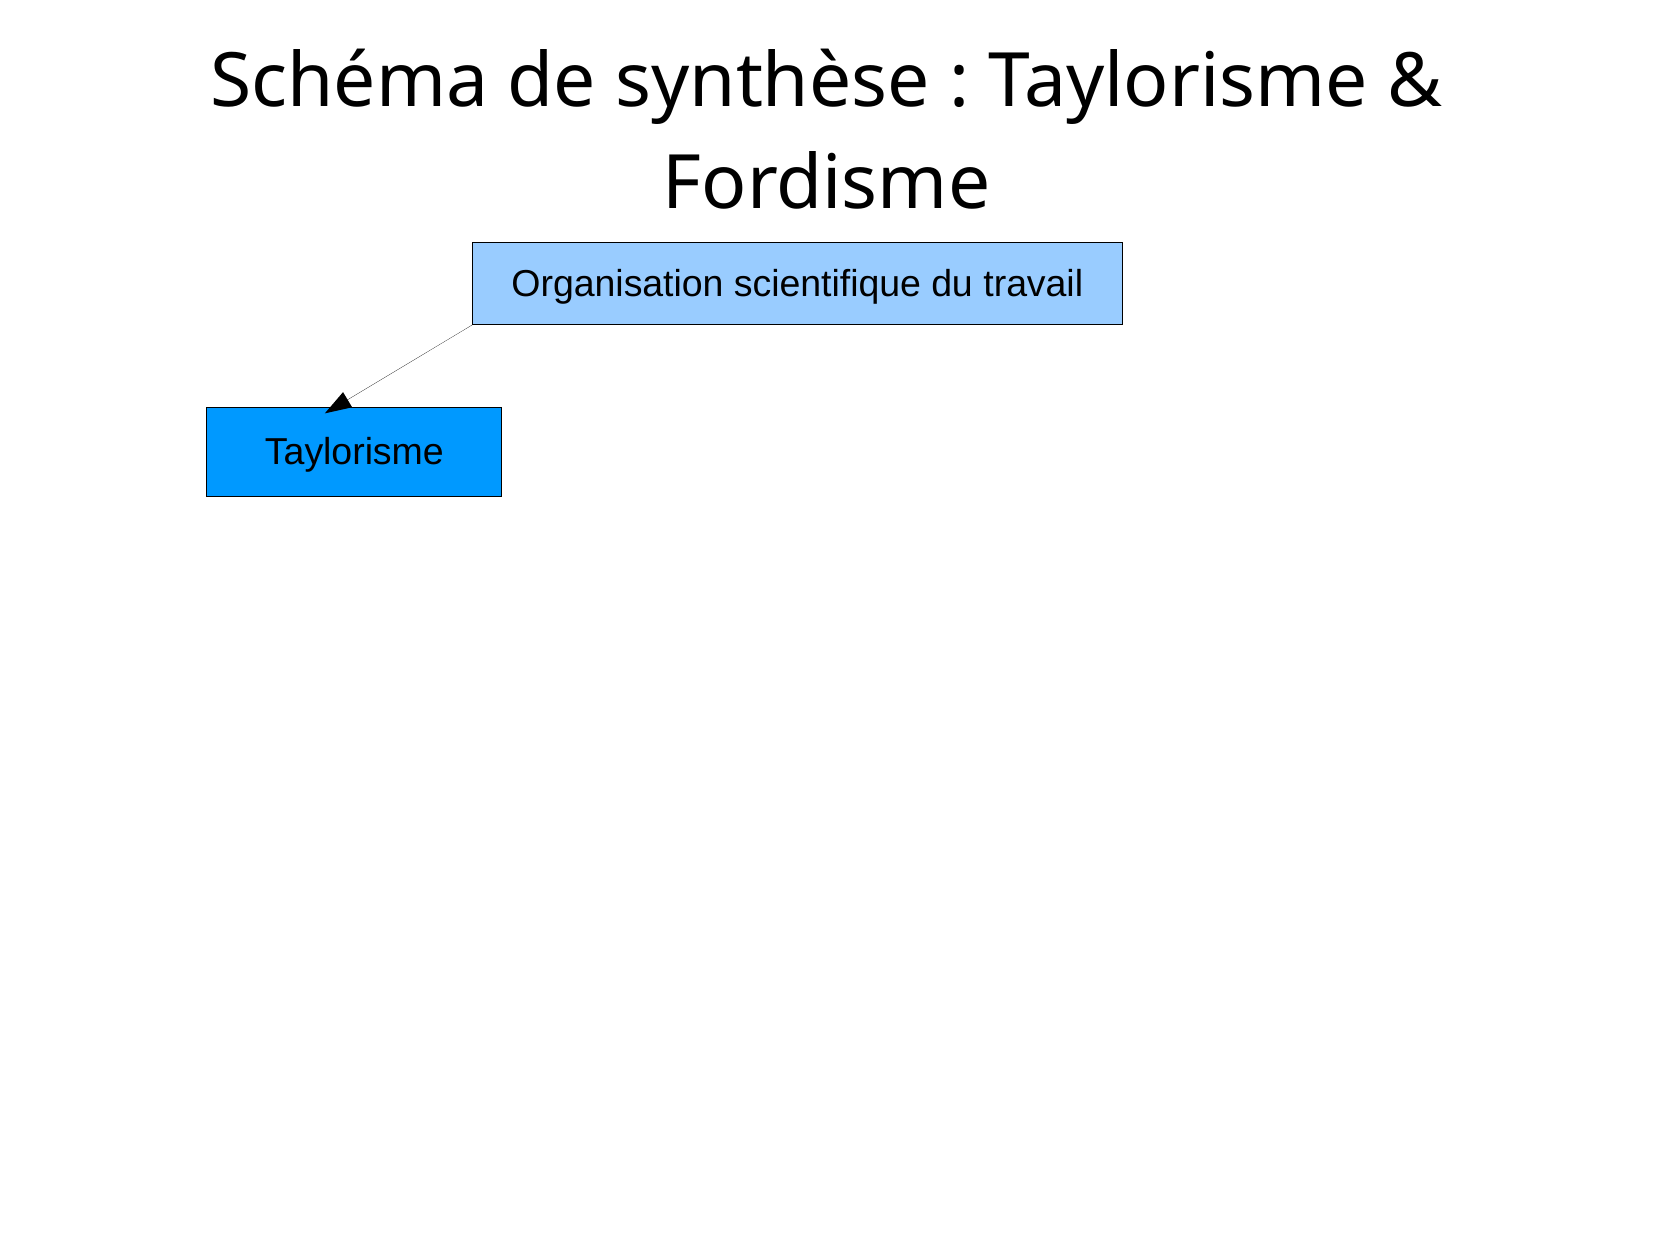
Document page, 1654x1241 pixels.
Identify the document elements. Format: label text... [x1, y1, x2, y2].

title Schéma de synthèse : Taylorisme & Fordisme [82, 49, 1571, 207]
text_box Organisation scientifique du travail [472, 242, 1123, 325]
text_box Taylorisme [206, 407, 502, 497]
